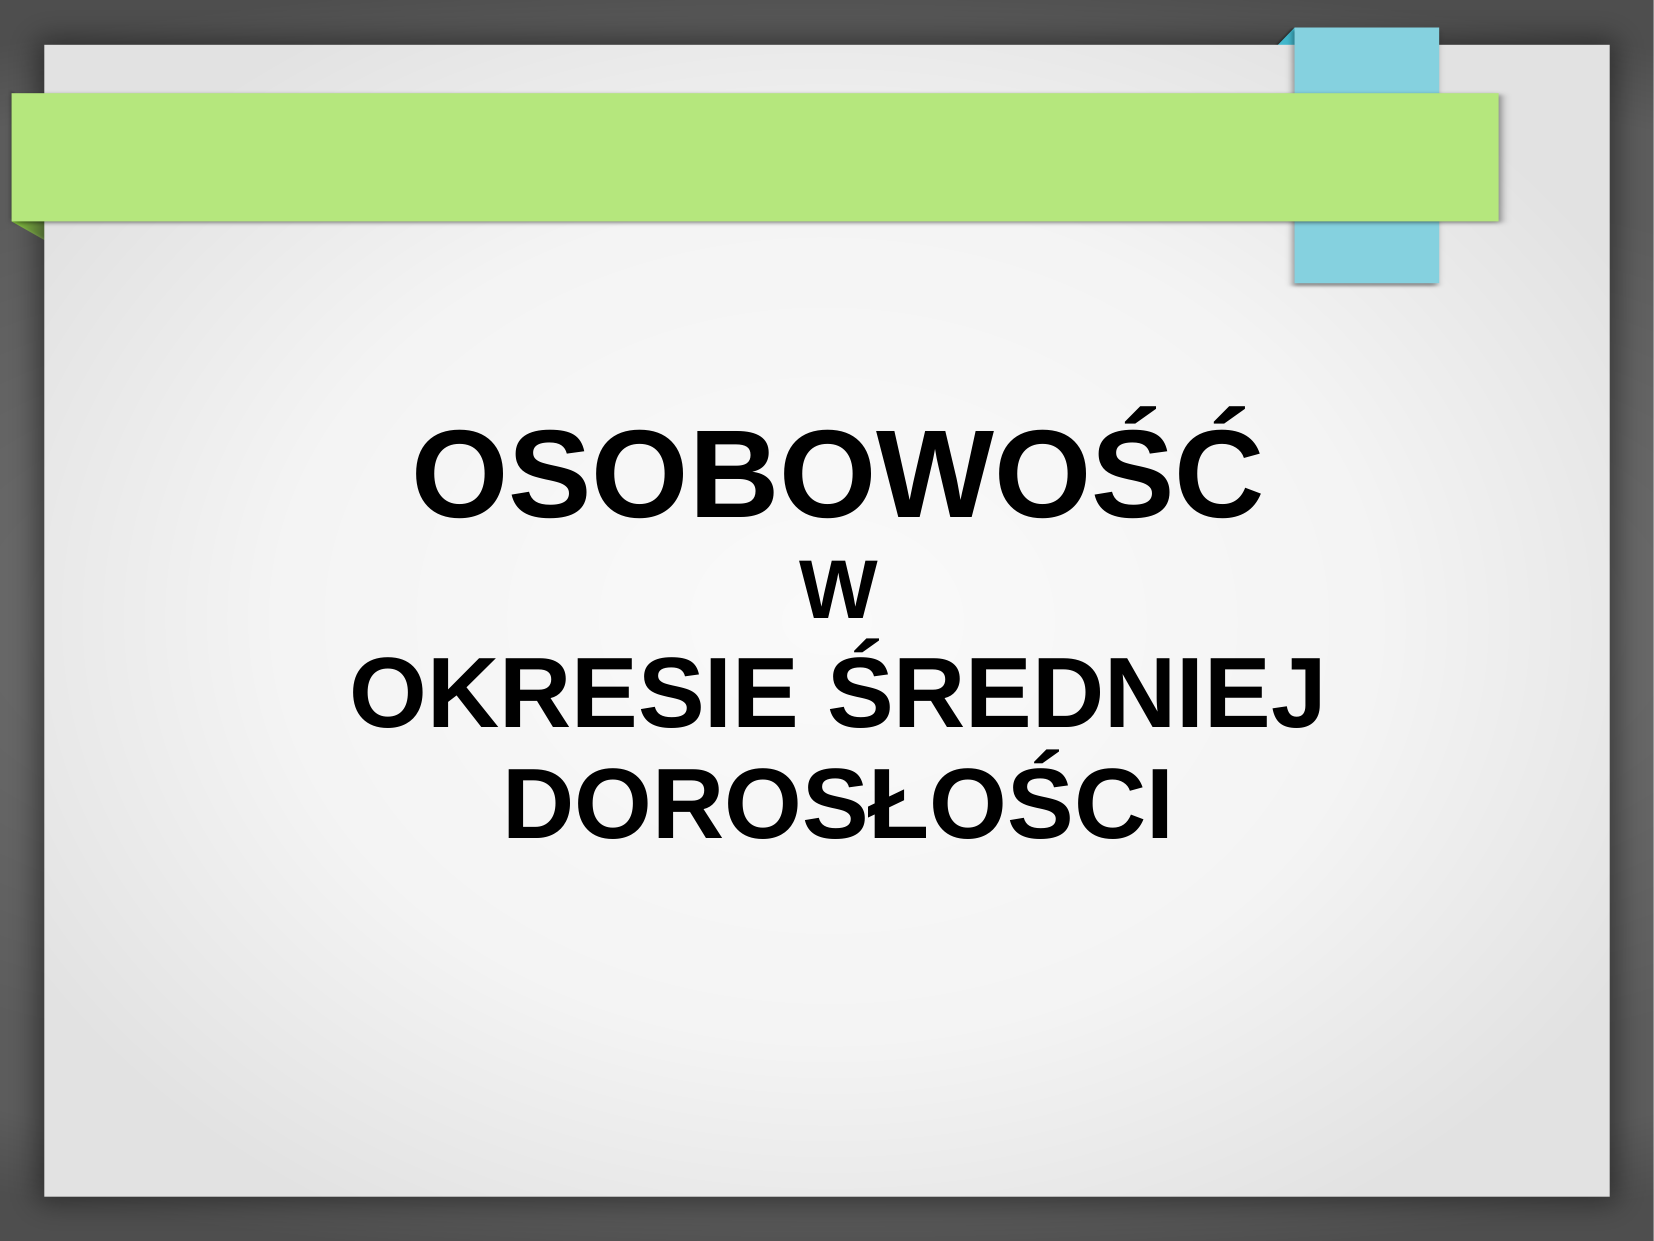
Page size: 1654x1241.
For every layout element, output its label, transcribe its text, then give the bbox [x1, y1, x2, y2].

subtitle OSOBOWOŚĆ W OKRESIE ŚREDNIEJ DOROSŁOŚCI [94, 248, 1583, 1016]
picture [0, 0, 1654, 1241]
